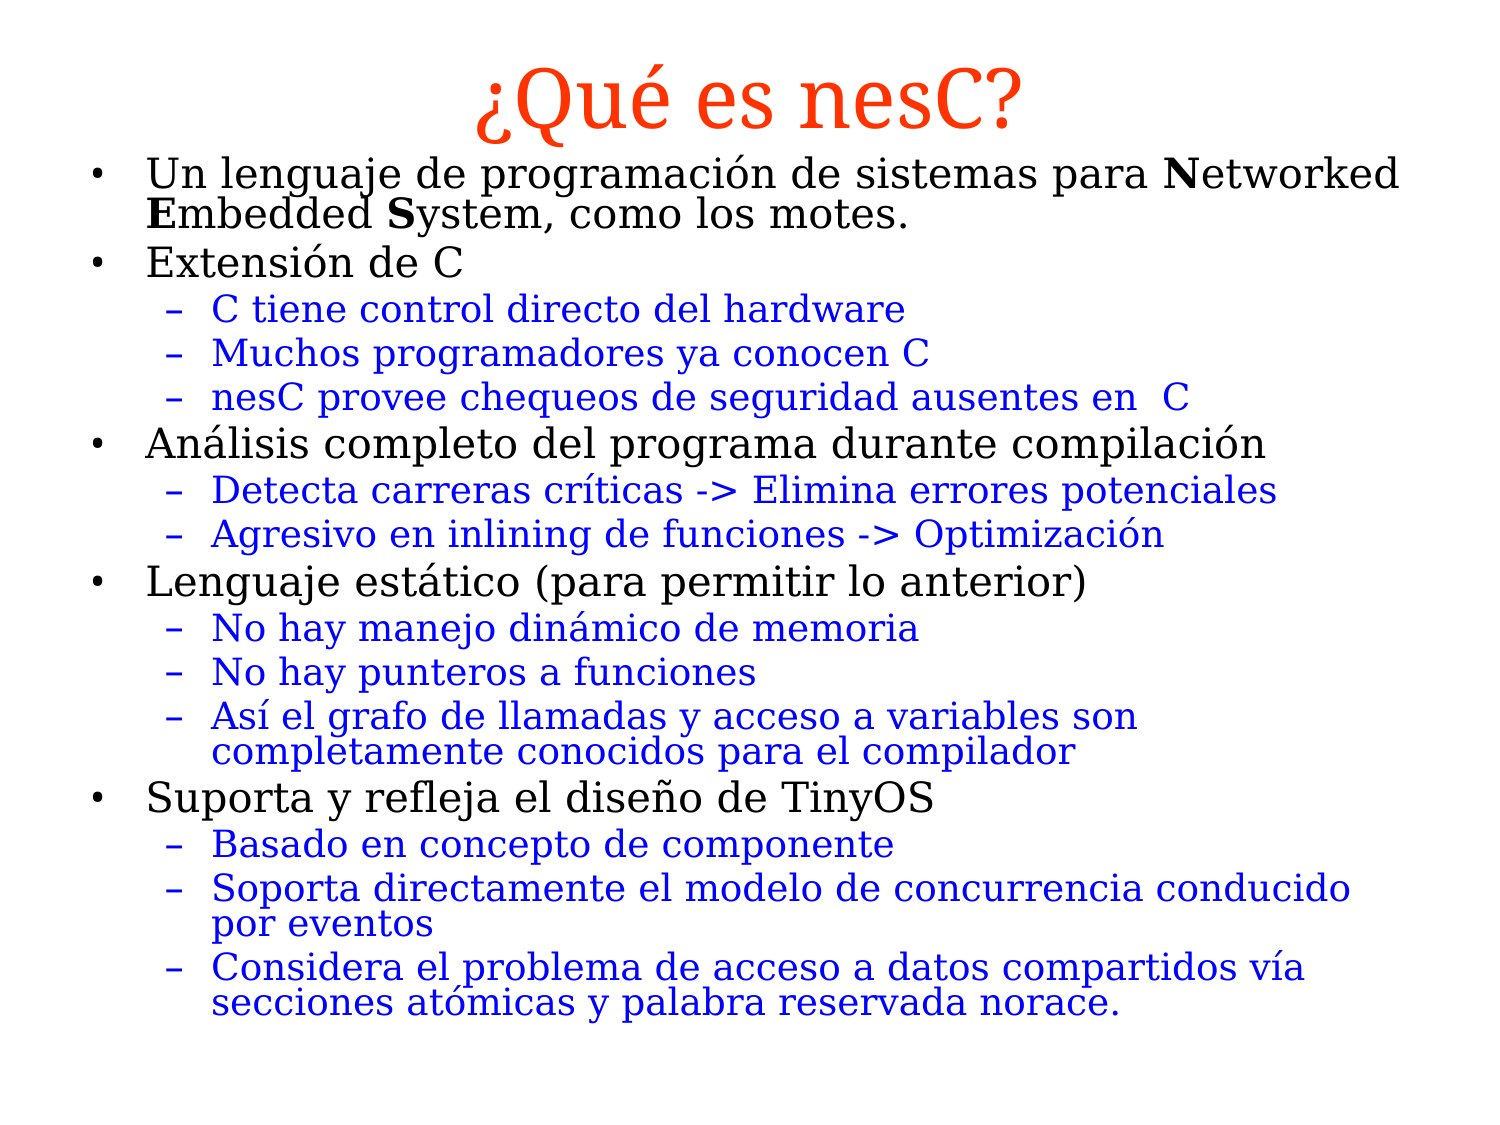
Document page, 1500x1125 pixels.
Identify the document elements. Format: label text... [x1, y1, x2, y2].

title ¿Qué es nesC? [74, 34, 1425, 149]
list Un lenguaje de programación de sistemas para Networked Embedded System, como los motes. Extensión de C C tiene control directo del hardware Muchos programadores ya conocen C nesC provee chequeos de seguridad ausentes en C Análisis completo del programa durante compilación Detecta carreras críticas -> Elimina errores potenciales Agresivo en inlining de funciones -> Optimización Lenguaje estático (para permitir lo anterior) No hay manejo dinámico de memoria No hay punteros a funciones Así el grafo de llamadas y acceso a variables son completamente conocidos para el compilador Suporta y refleja el diseño de TinyOS Basado en concepto de componente Soporta directamente el modelo de concurrencia conducido por eventos Considera el problema de acceso a datos compartidos vía secciones atómicas y palabra reservada norace. [74, 149, 1425, 1048]
